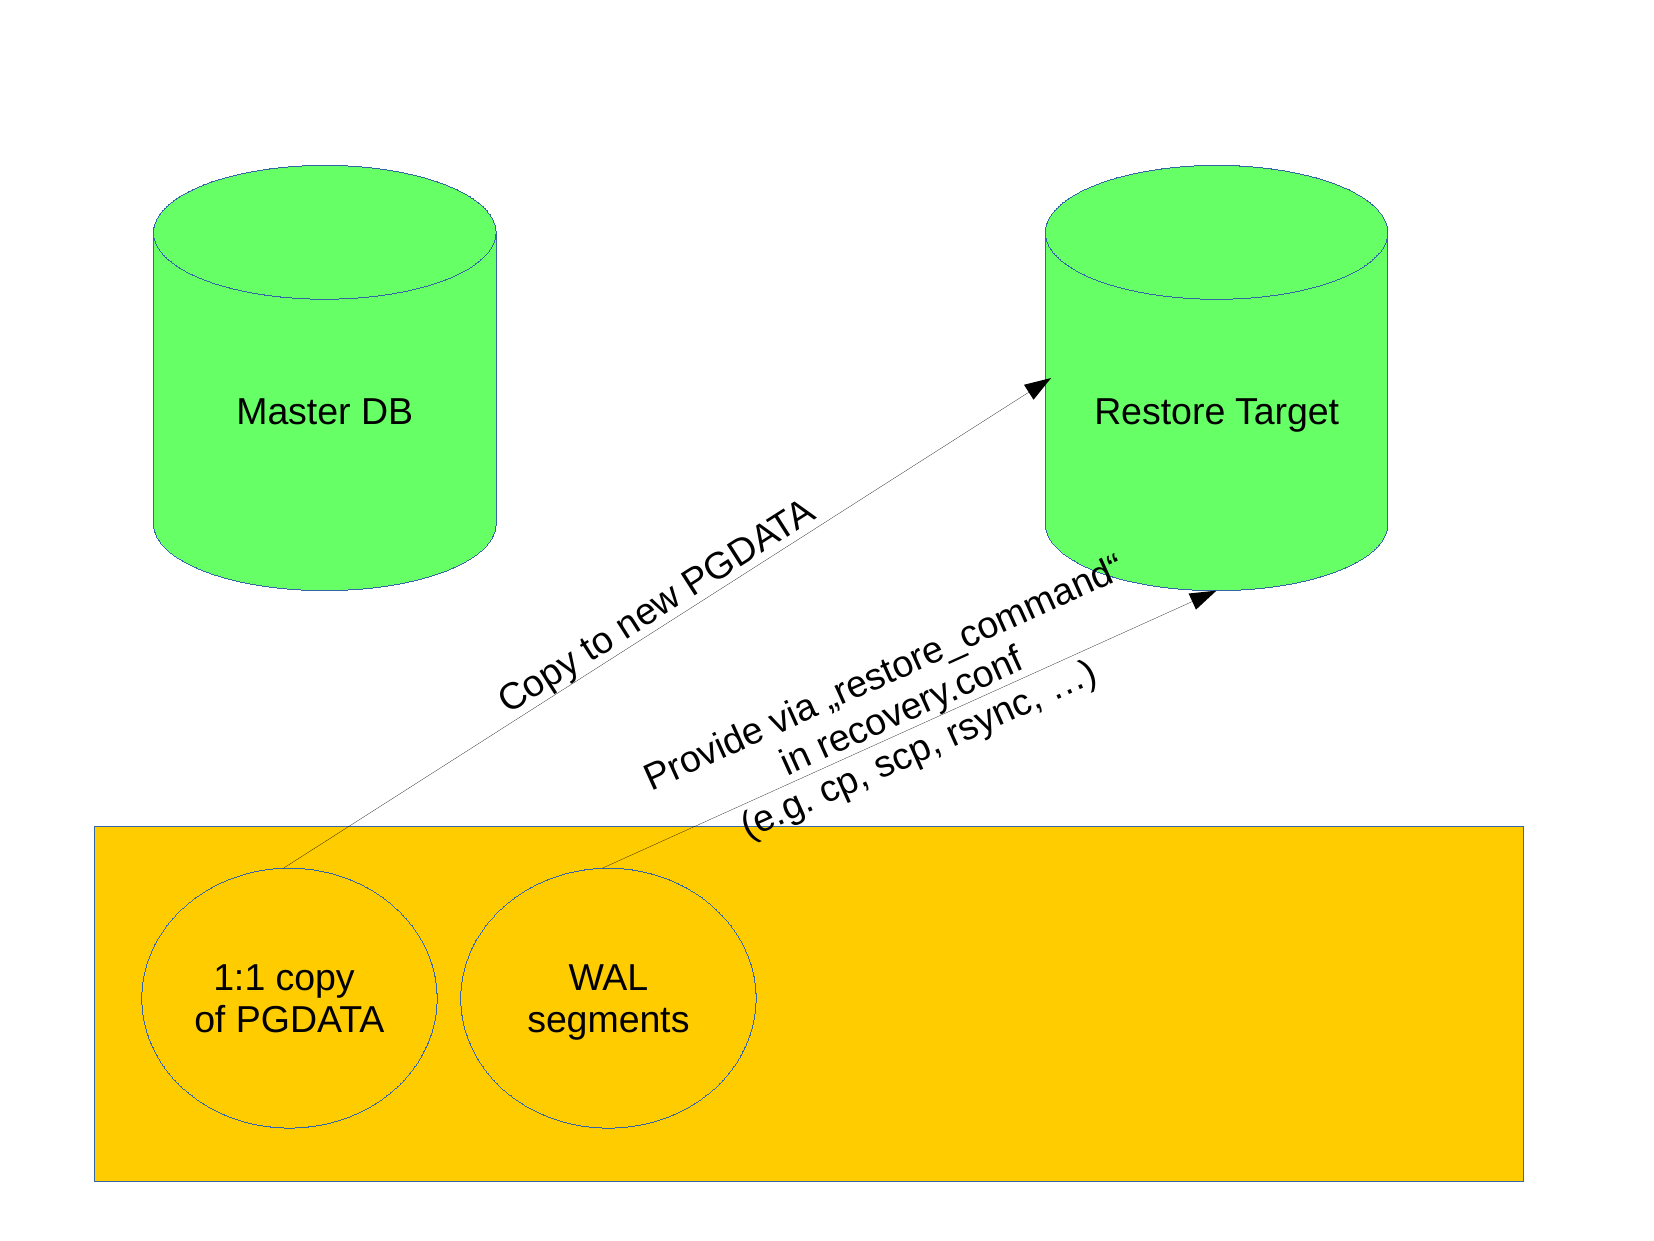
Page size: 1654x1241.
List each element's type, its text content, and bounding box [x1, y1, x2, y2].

text_box Master DB [153, 165, 497, 591]
text_box [94, 826, 1524, 1182]
text_box WAL segments [460, 868, 757, 1129]
text_box 1:1 copy of PGDATA [141, 868, 438, 1129]
text_box Restore Target [1045, 165, 1388, 591]
